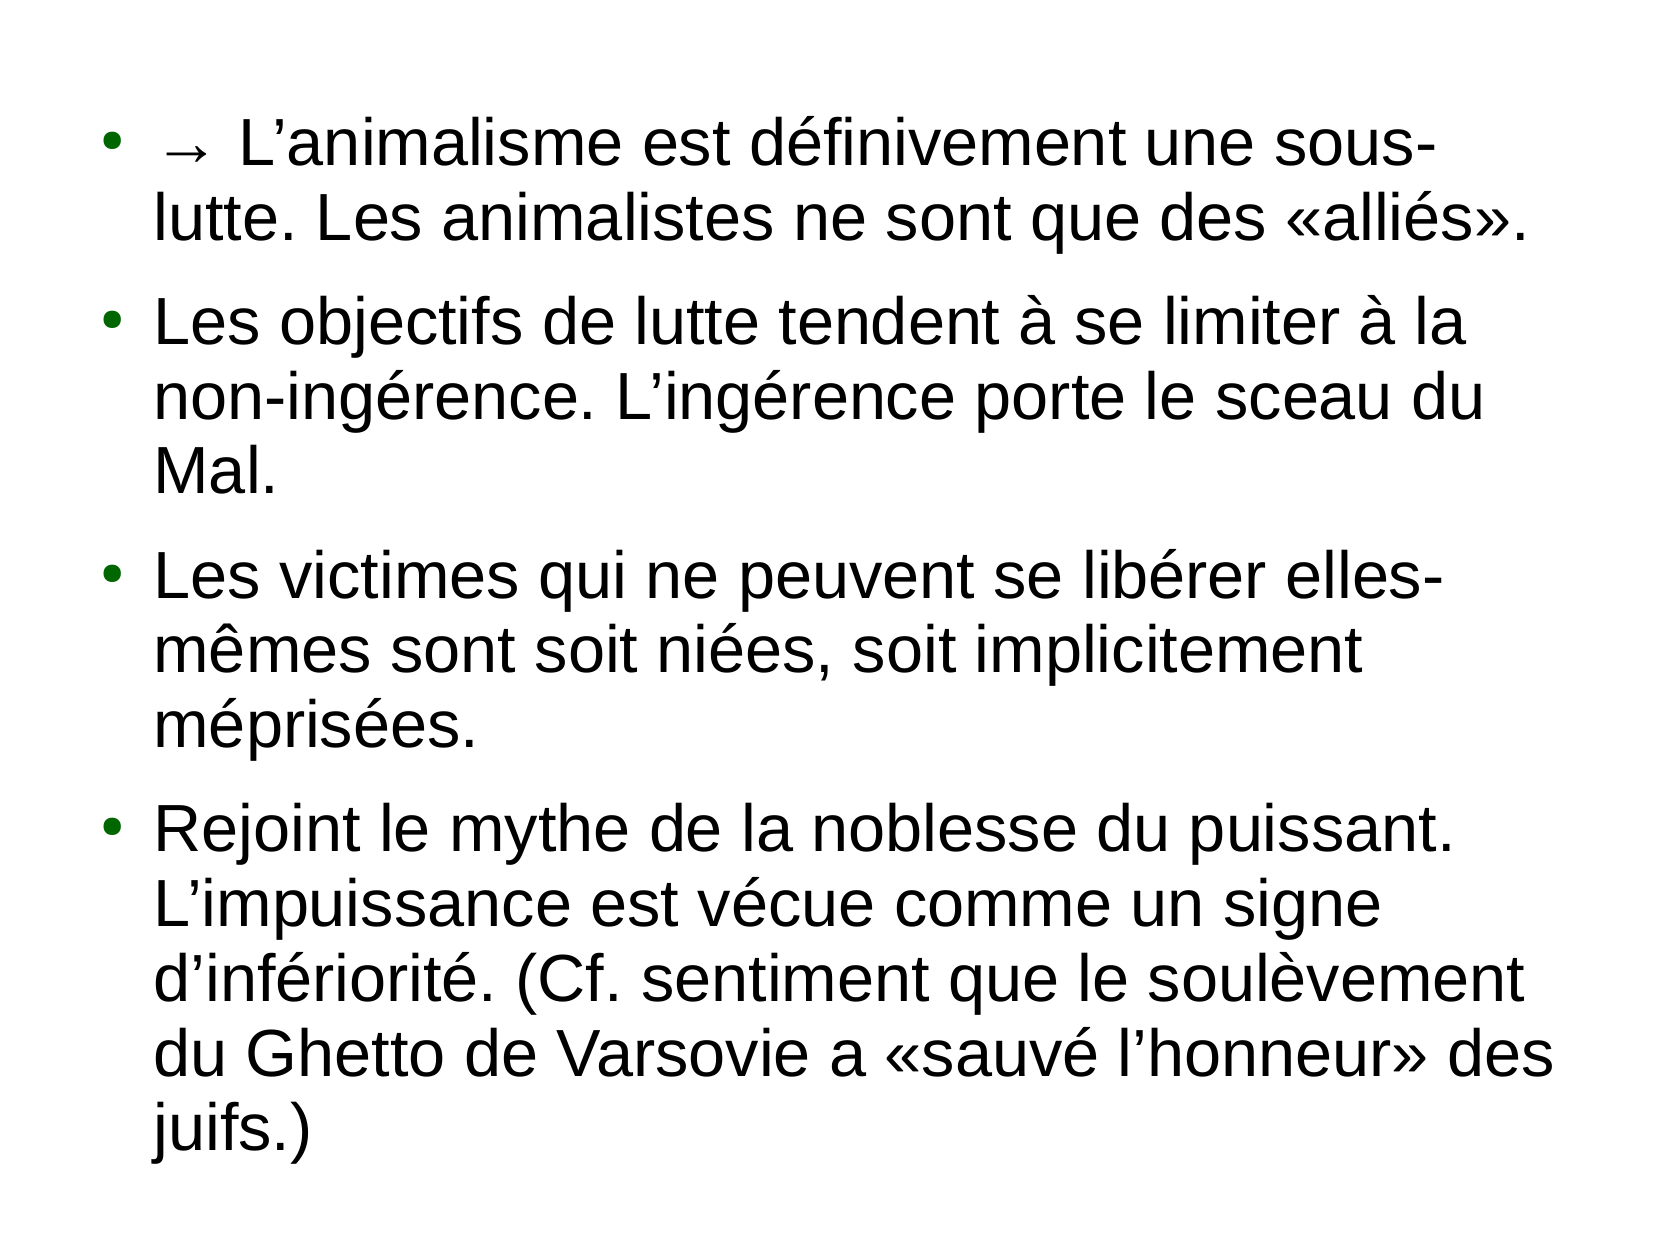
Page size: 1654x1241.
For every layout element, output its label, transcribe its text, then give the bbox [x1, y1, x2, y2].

list → L’animalisme est définivement une sous-lutte. Les animalistes ne sont que des «alliés». Les objectifs de lutte tendent à se limiter à la non-ingérence. L’ingérence porte le sceau du Mal. Les victimes qui ne peuvent se libérer elles-mêmes sont soit niées, soit implicitement méprisées. Rejoint le mythe de la noblesse du puissant. L’impuissance est vécue comme un signe d’infériorité. (Cf. sentiment que le soulèvement du Ghetto de Varsovie a «sauvé l’honneur» des juifs.) [82, 105, 1571, 1171]
